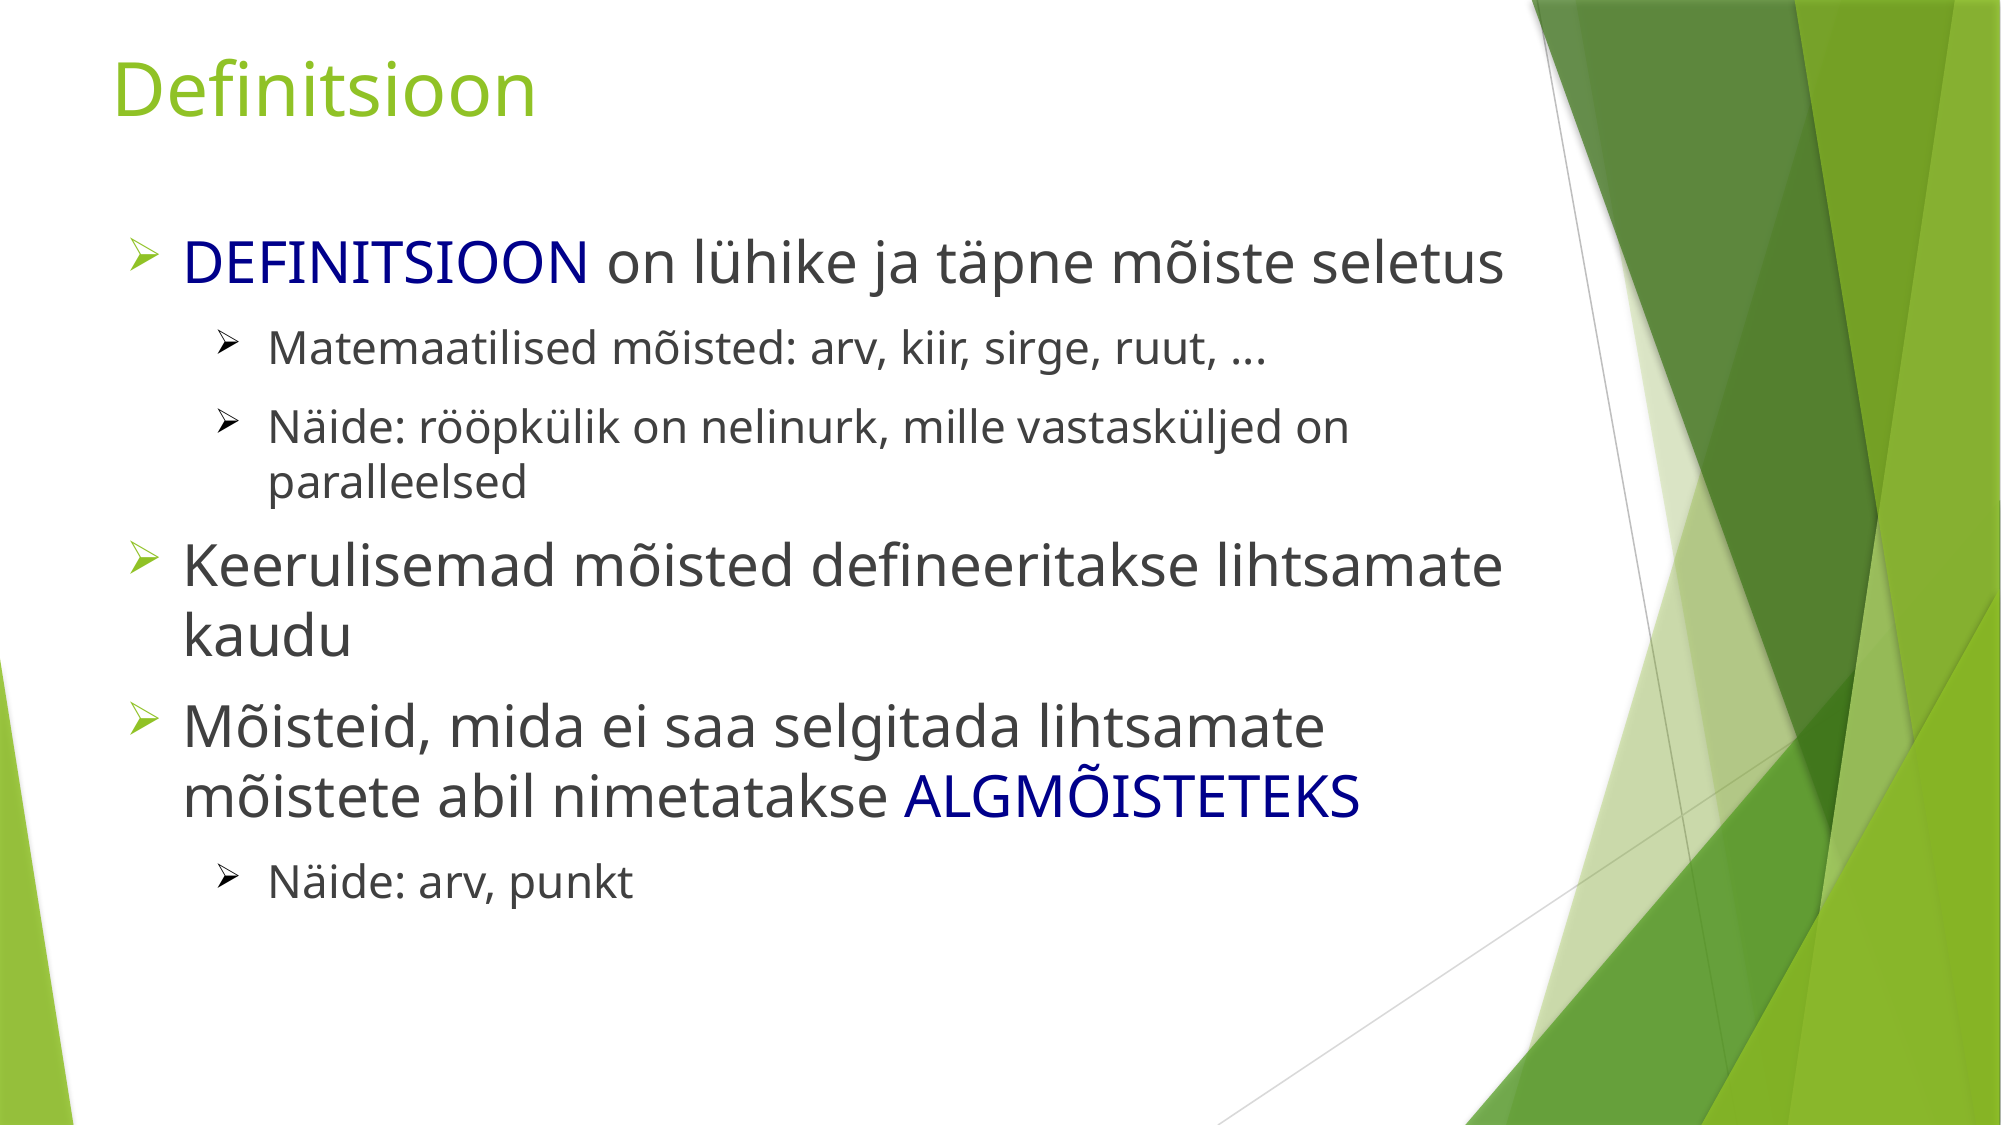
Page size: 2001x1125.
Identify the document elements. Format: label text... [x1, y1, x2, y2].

title Definitsioon [96, 33, 1508, 251]
list DEFINITSIOON on lühike ja täpne mõiste seletus Matemaatilised mõisted: arv, kiir, sirge, ruut, ... Näide: rööpkülik on nelinurk, mille vastasküljed on paralleelsed Keerulisemad mõisted defineeritakse lihtsamate kaudu Mõisteid, mida ei saa selgitada lihtsamate mõistete abil nimetatakse ALGMÕISTETEKS Näide: arv, punkt [111, 217, 1568, 1125]
